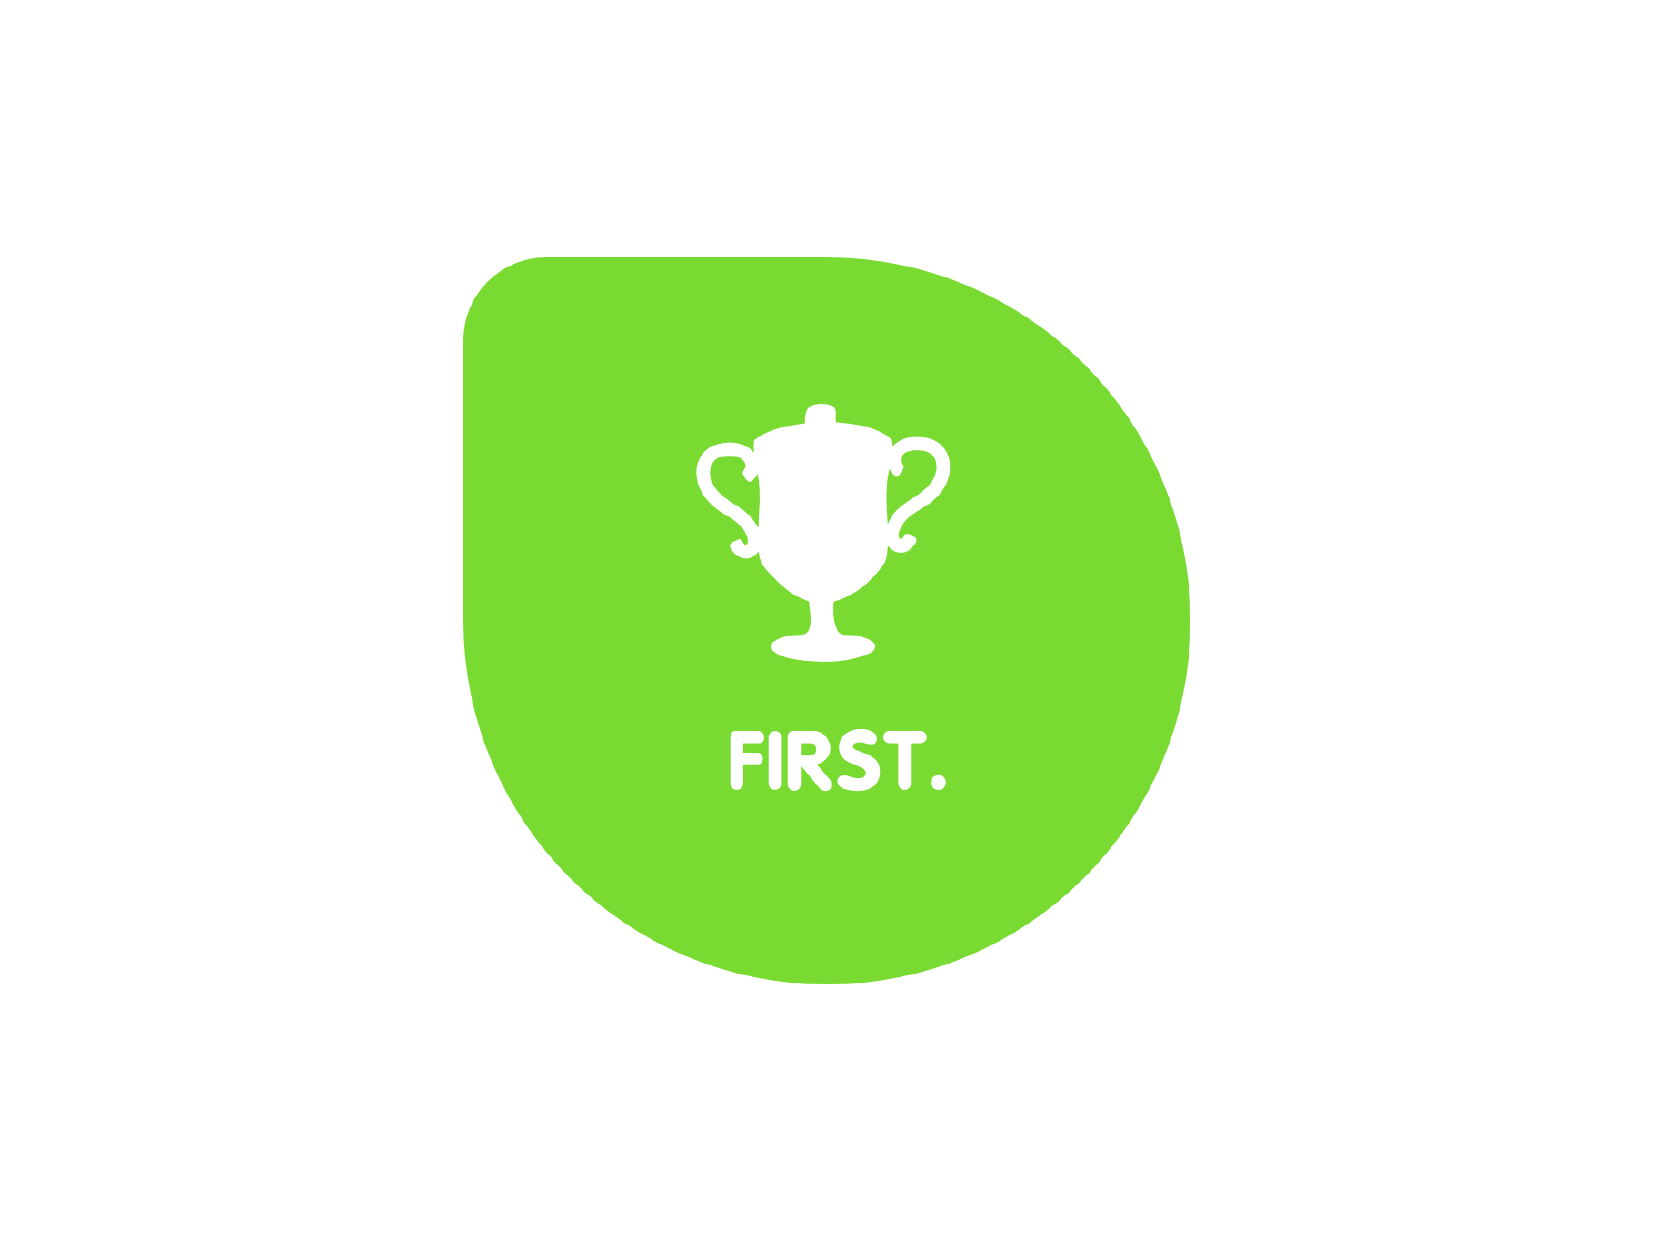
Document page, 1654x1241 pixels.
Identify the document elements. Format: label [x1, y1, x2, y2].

picture [463, 257, 1190, 984]
